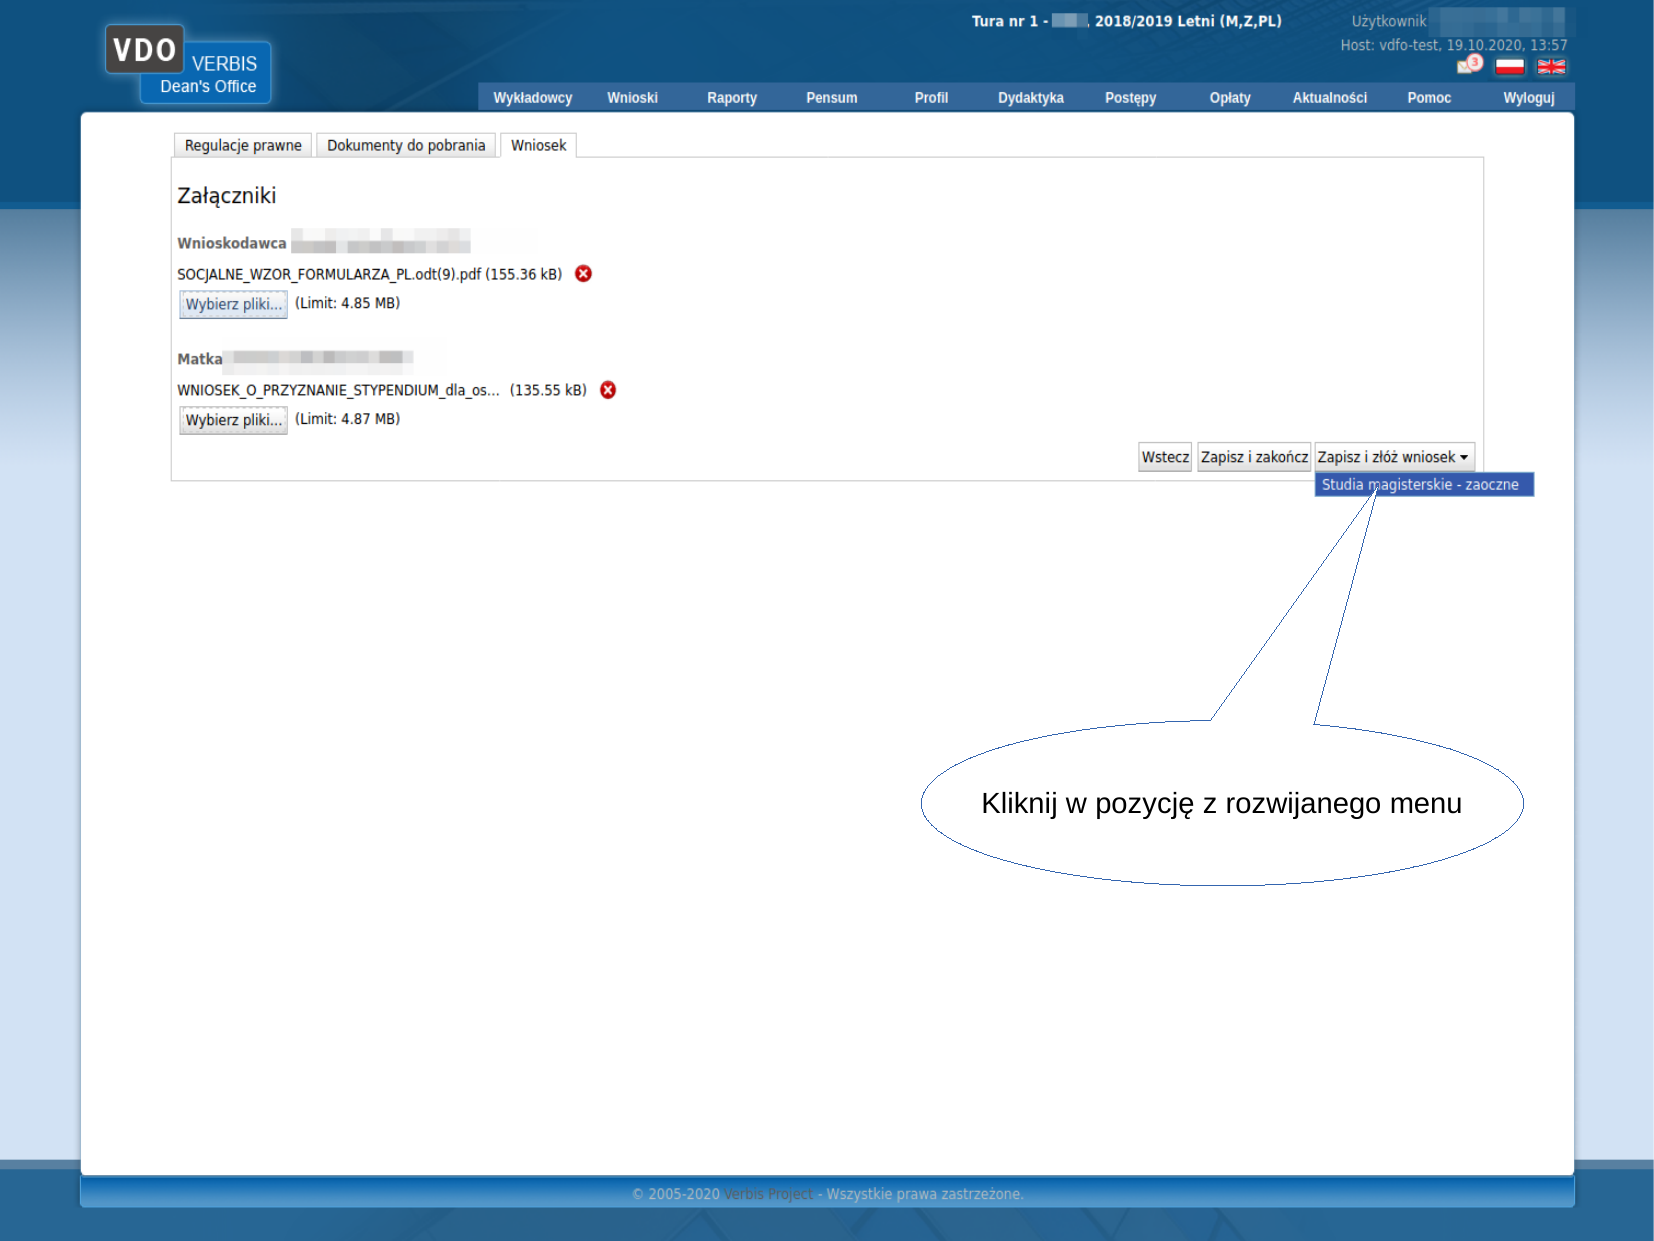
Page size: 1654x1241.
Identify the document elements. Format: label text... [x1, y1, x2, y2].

text_box Kliknij w pozycję z rozwijanego menu [921, 483, 1524, 886]
picture [0, 0, 1654, 1241]
